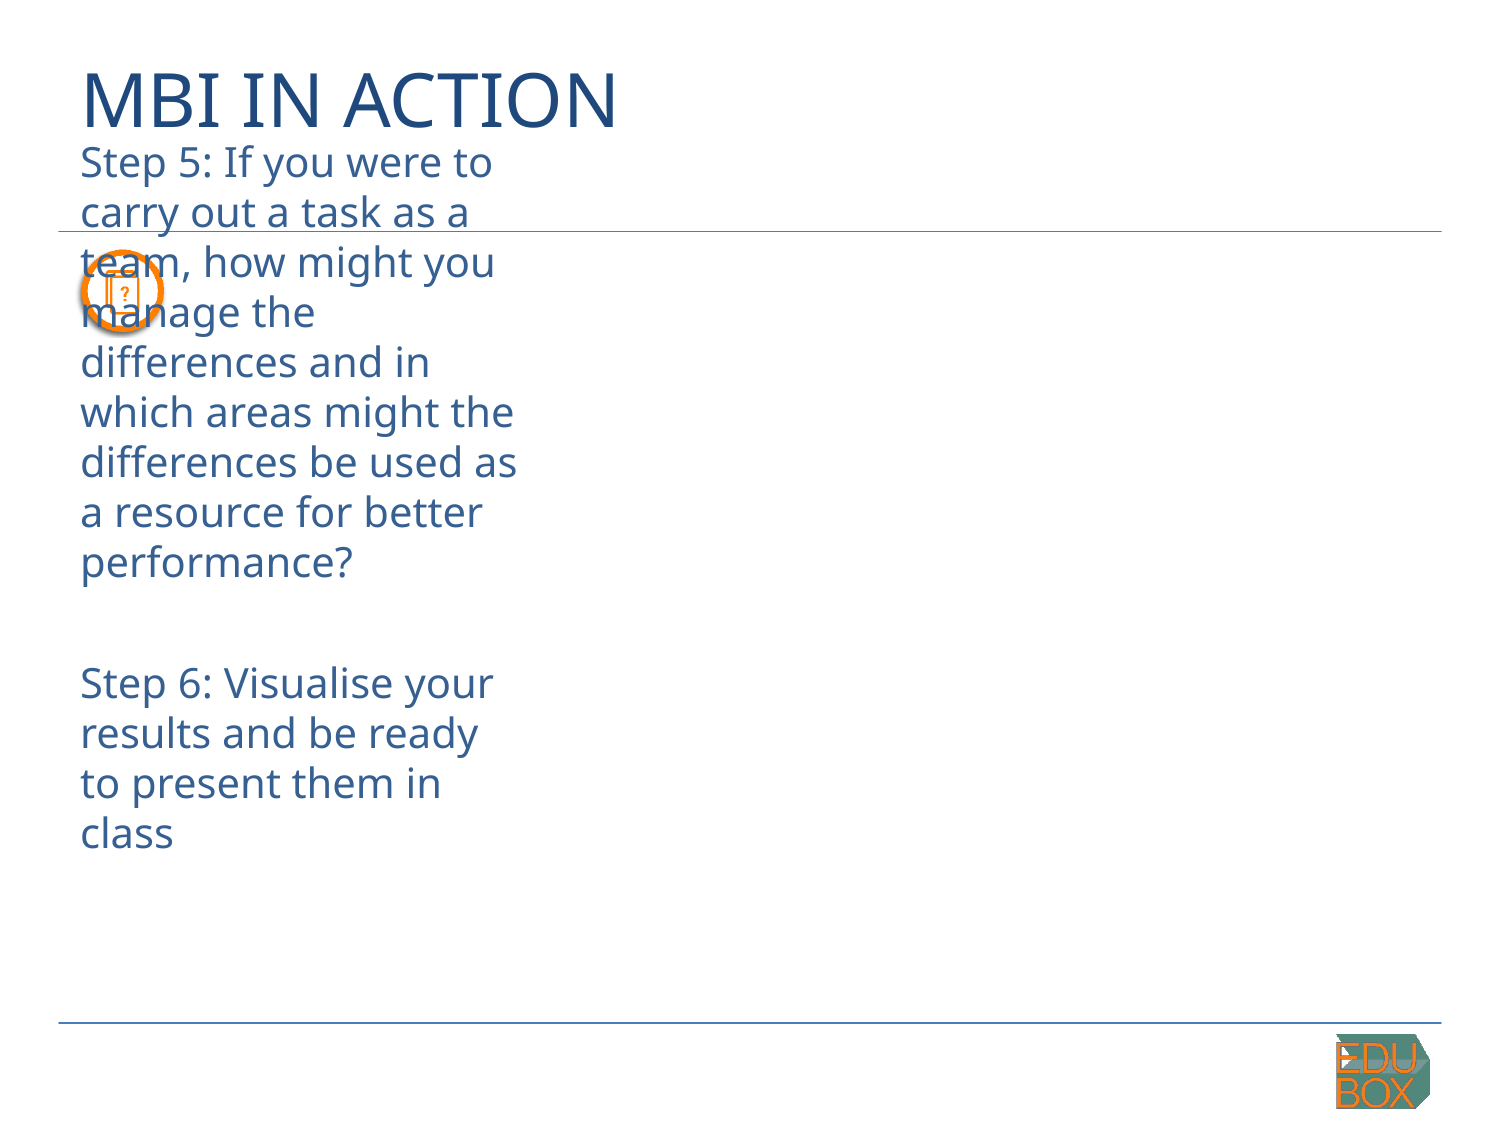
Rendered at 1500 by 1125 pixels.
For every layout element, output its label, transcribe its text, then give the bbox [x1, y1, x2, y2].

picture [75, 243, 170, 339]
list Step 5: If you were to carry out a task as a team, how might you manage the differences and in which areas might the differences be used as a resource for better performance? Step 6: Visualise your results and be ready to present them in class [171, 247, 1475, 1047]
picture [1328, 1047, 1437, 1114]
title MBI IN ACTION [64, 42, 1040, 153]
